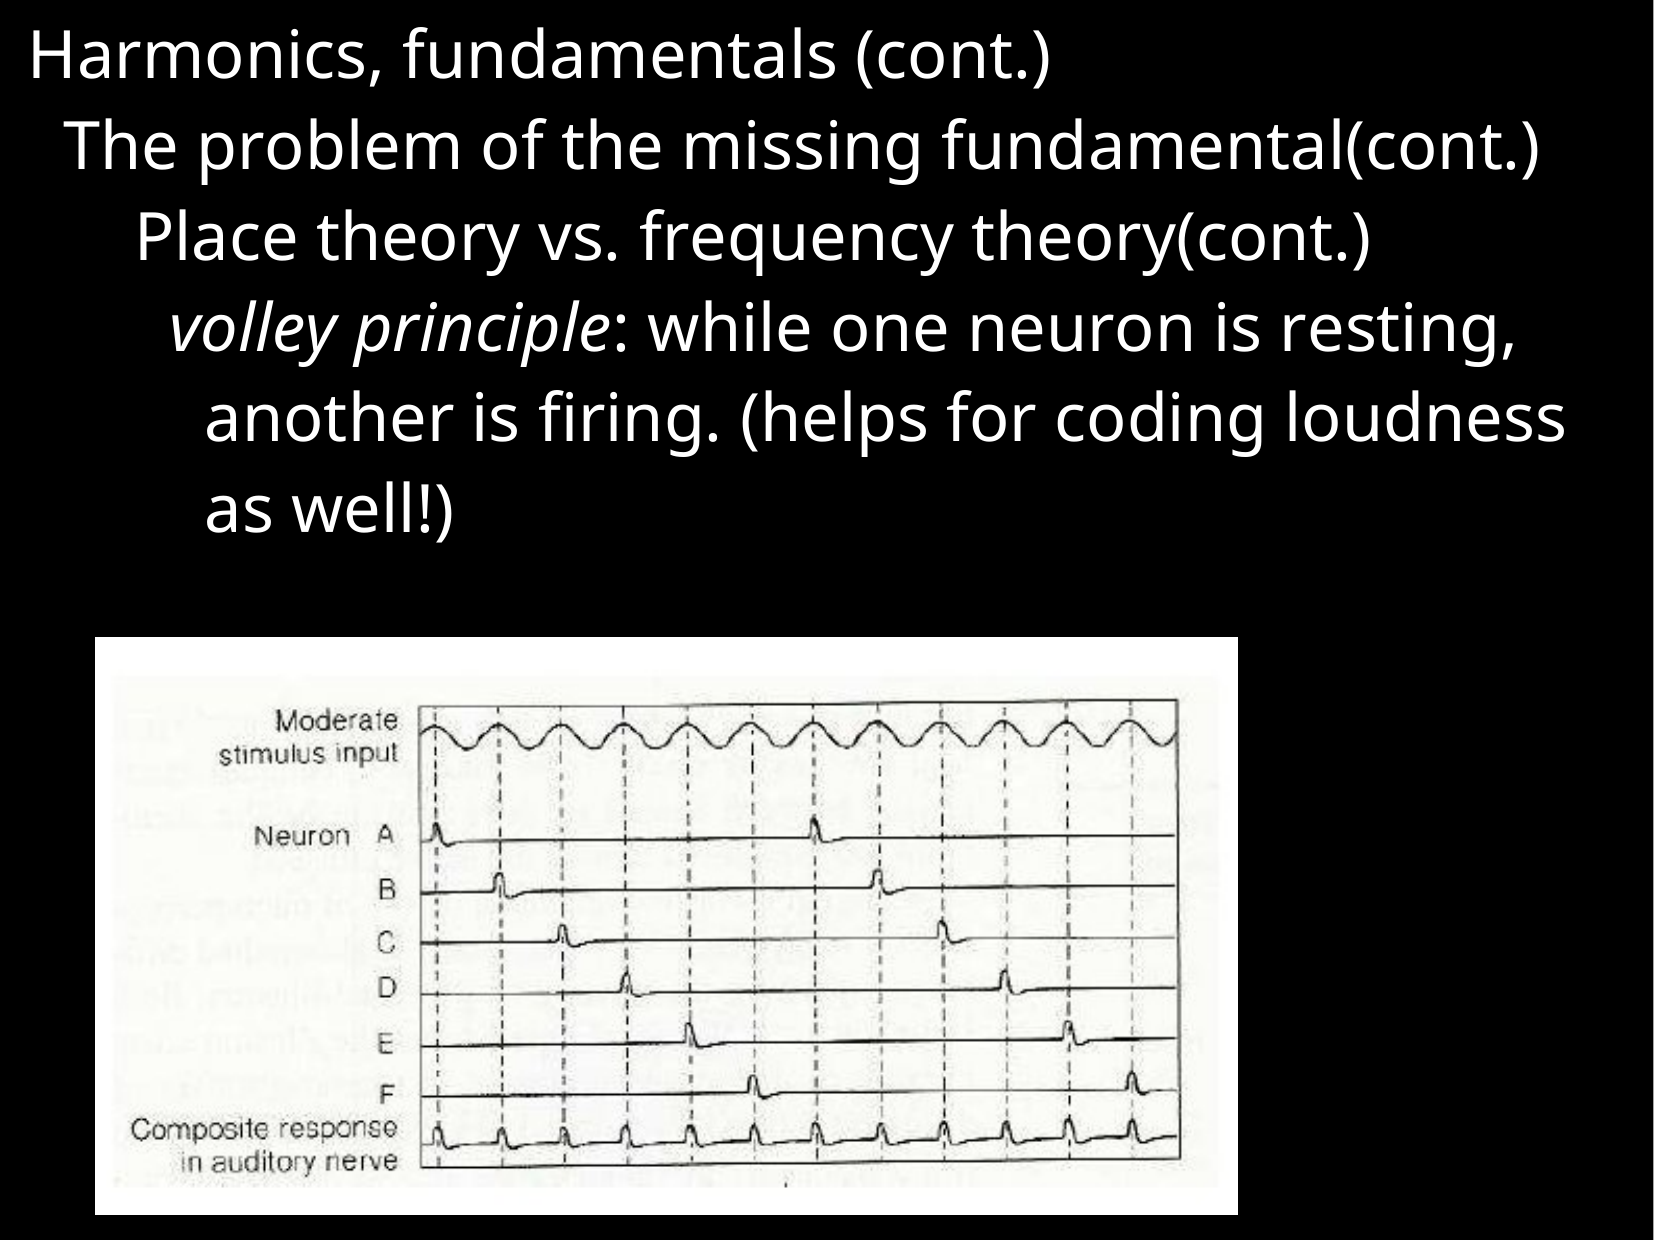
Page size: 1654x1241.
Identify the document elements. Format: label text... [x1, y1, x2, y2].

picture [95, 637, 1238, 1215]
text_box Harmonics, fundamentals (cont.) The problem of the missing fundamental(cont.) Place theory vs. frequency theory(cont.) volley principle: while one neuron is resting, another is firing. (helps for coding loudness as well!) [13, 0, 1651, 630]
